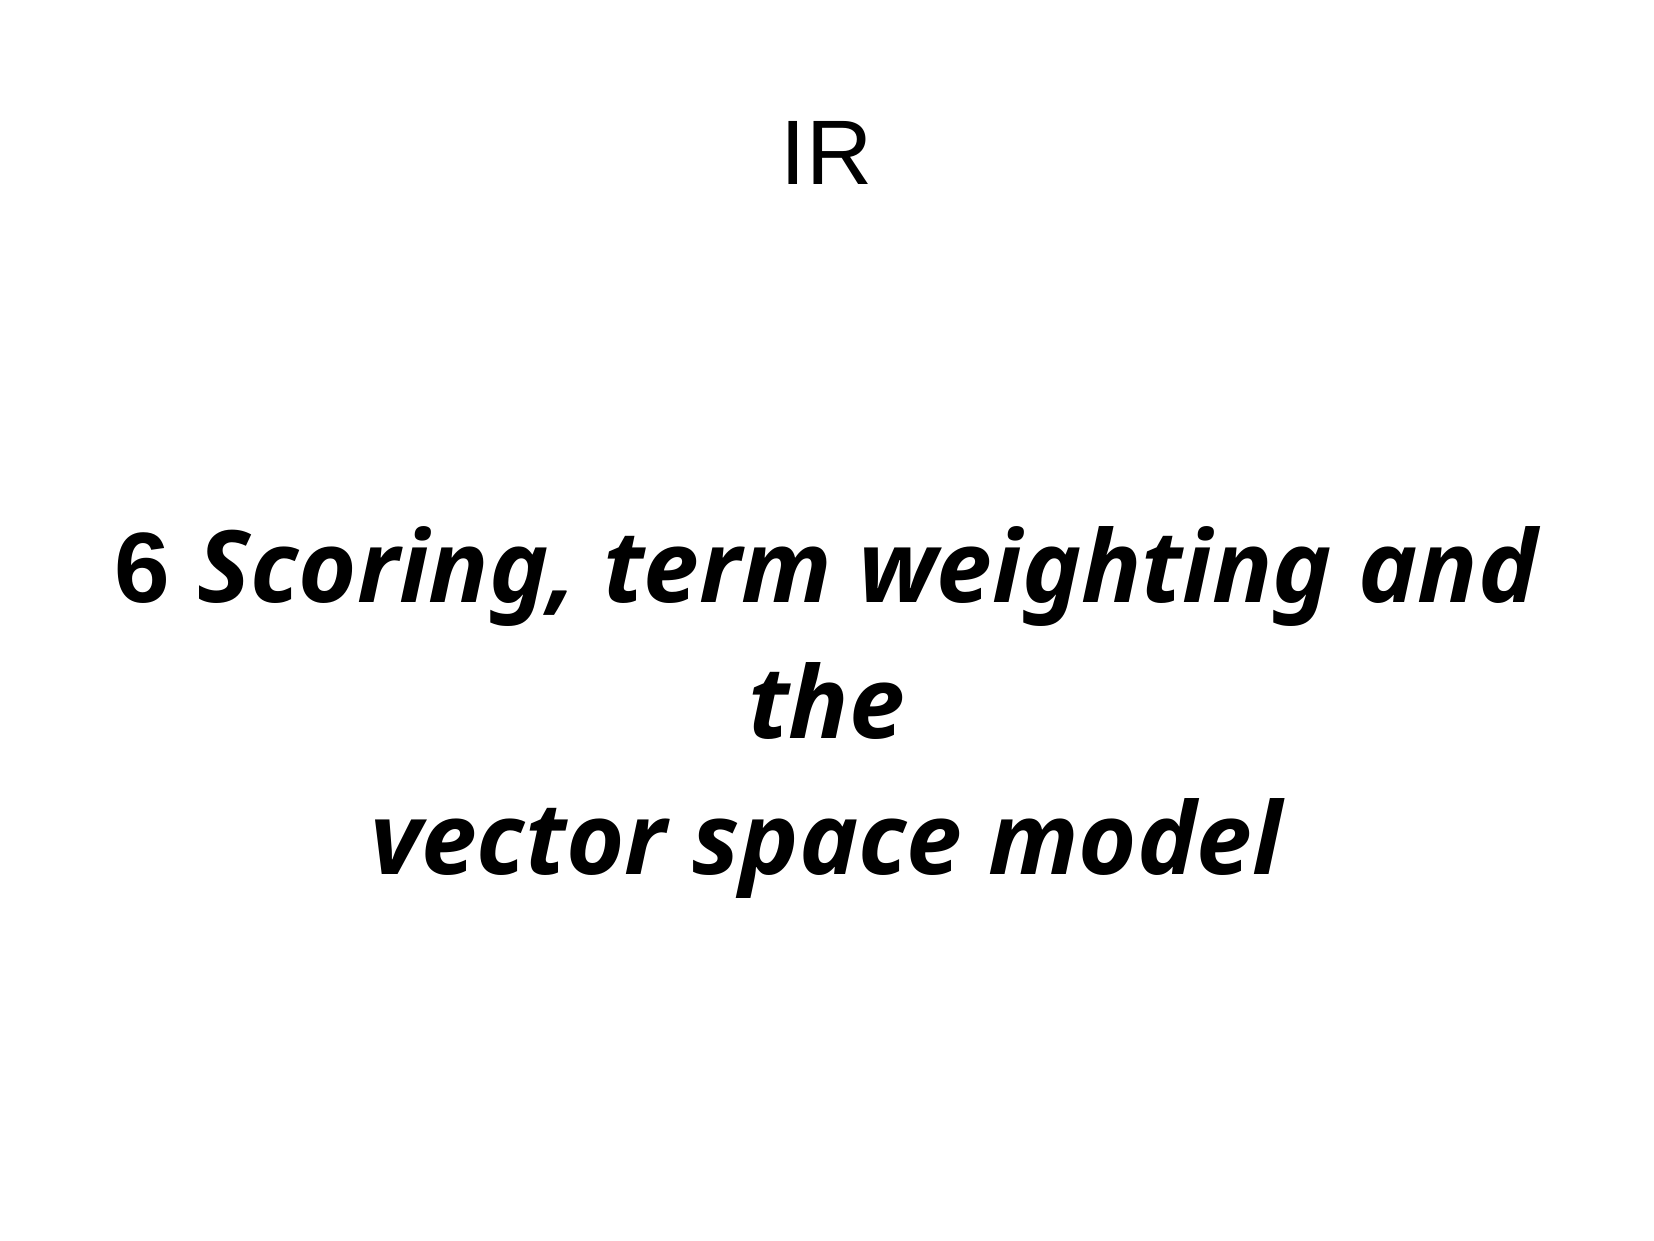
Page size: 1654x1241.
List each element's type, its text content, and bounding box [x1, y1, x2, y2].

subtitle 6 Scoring, term weighting and the vector space model [82, 297, 1571, 1102]
title IR [82, 56, 1571, 250]
